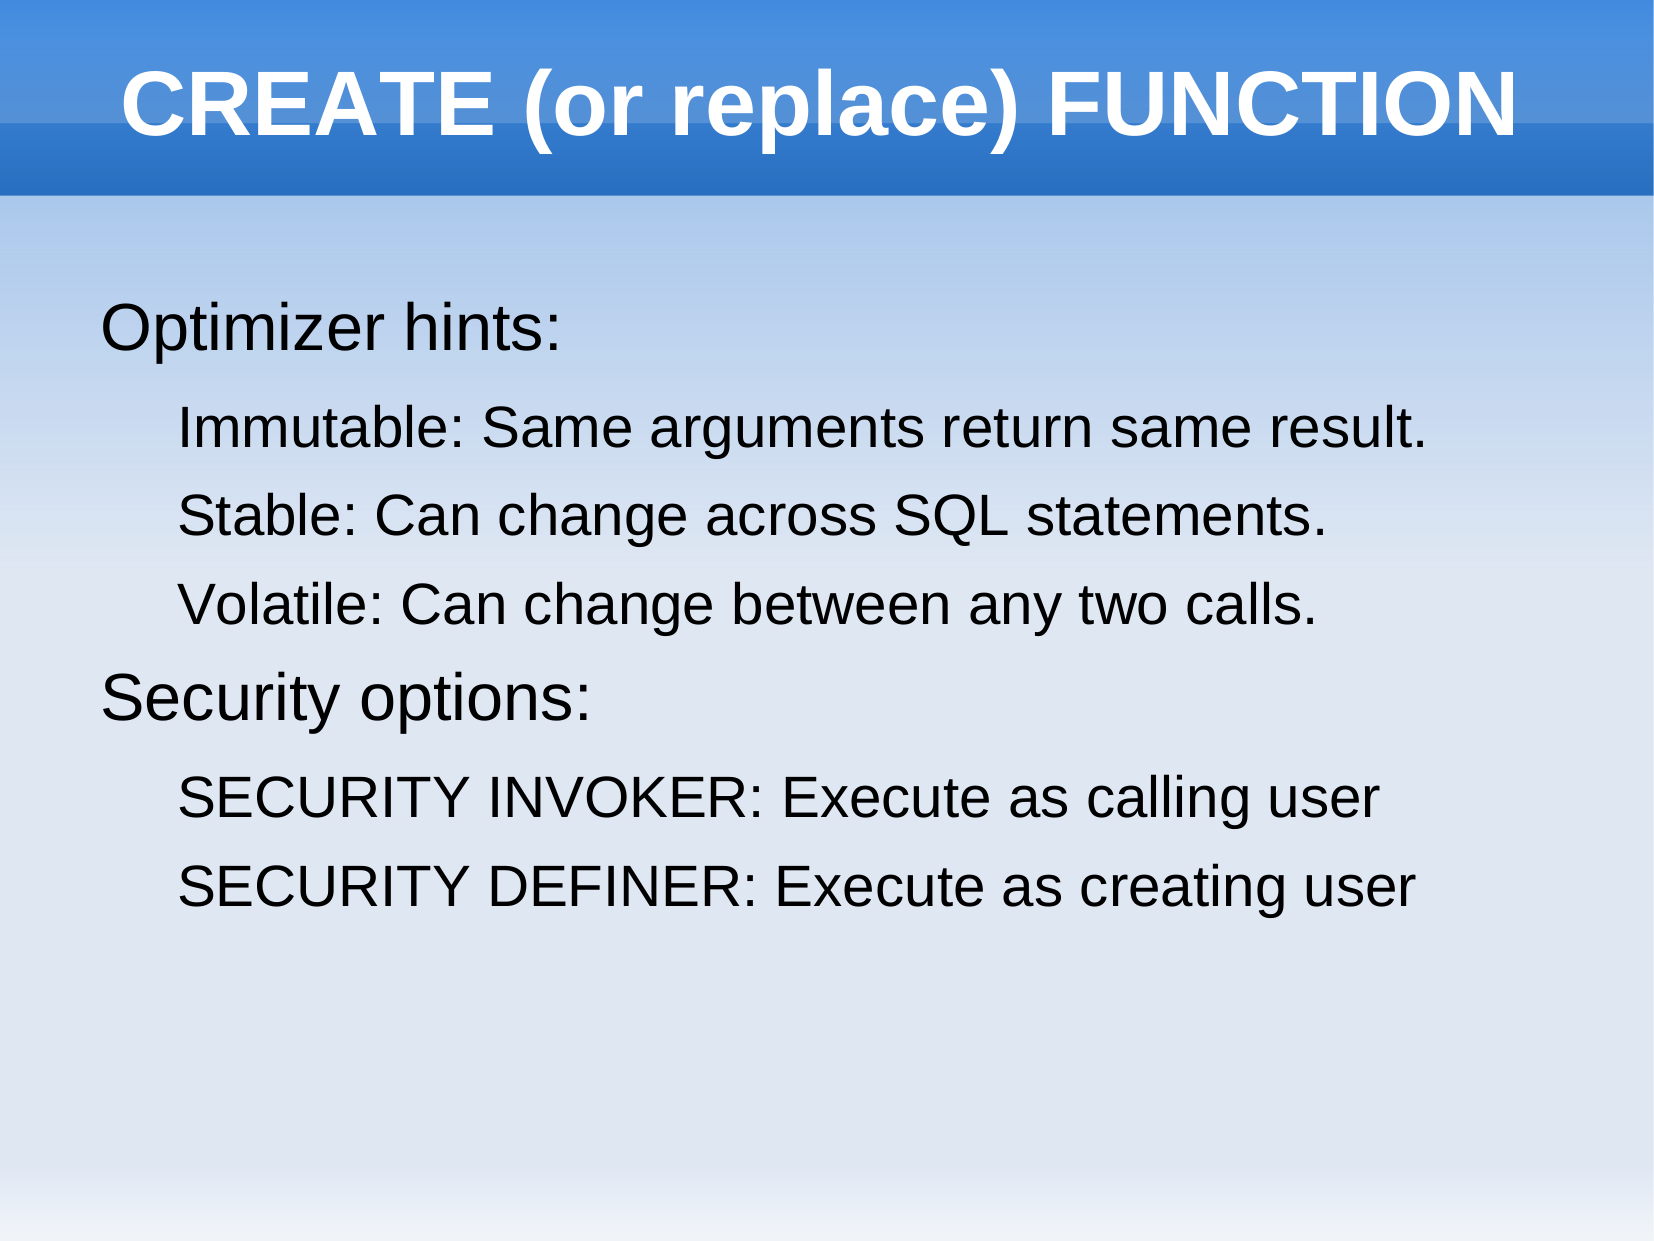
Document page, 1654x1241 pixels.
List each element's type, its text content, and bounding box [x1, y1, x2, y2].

list Optimizer hints: Immutable: Same arguments return same result. Stable: Can change across SQL statements. Volatile: Can change between any two calls. Security options: SECURITY INVOKER: Execute as calling user SECURITY DEFINER: Execute as creating user [82, 290, 1571, 1094]
picture [0, 0, 1654, 1241]
title CREATE (or replace) FUNCTION [76, 7, 1565, 200]
